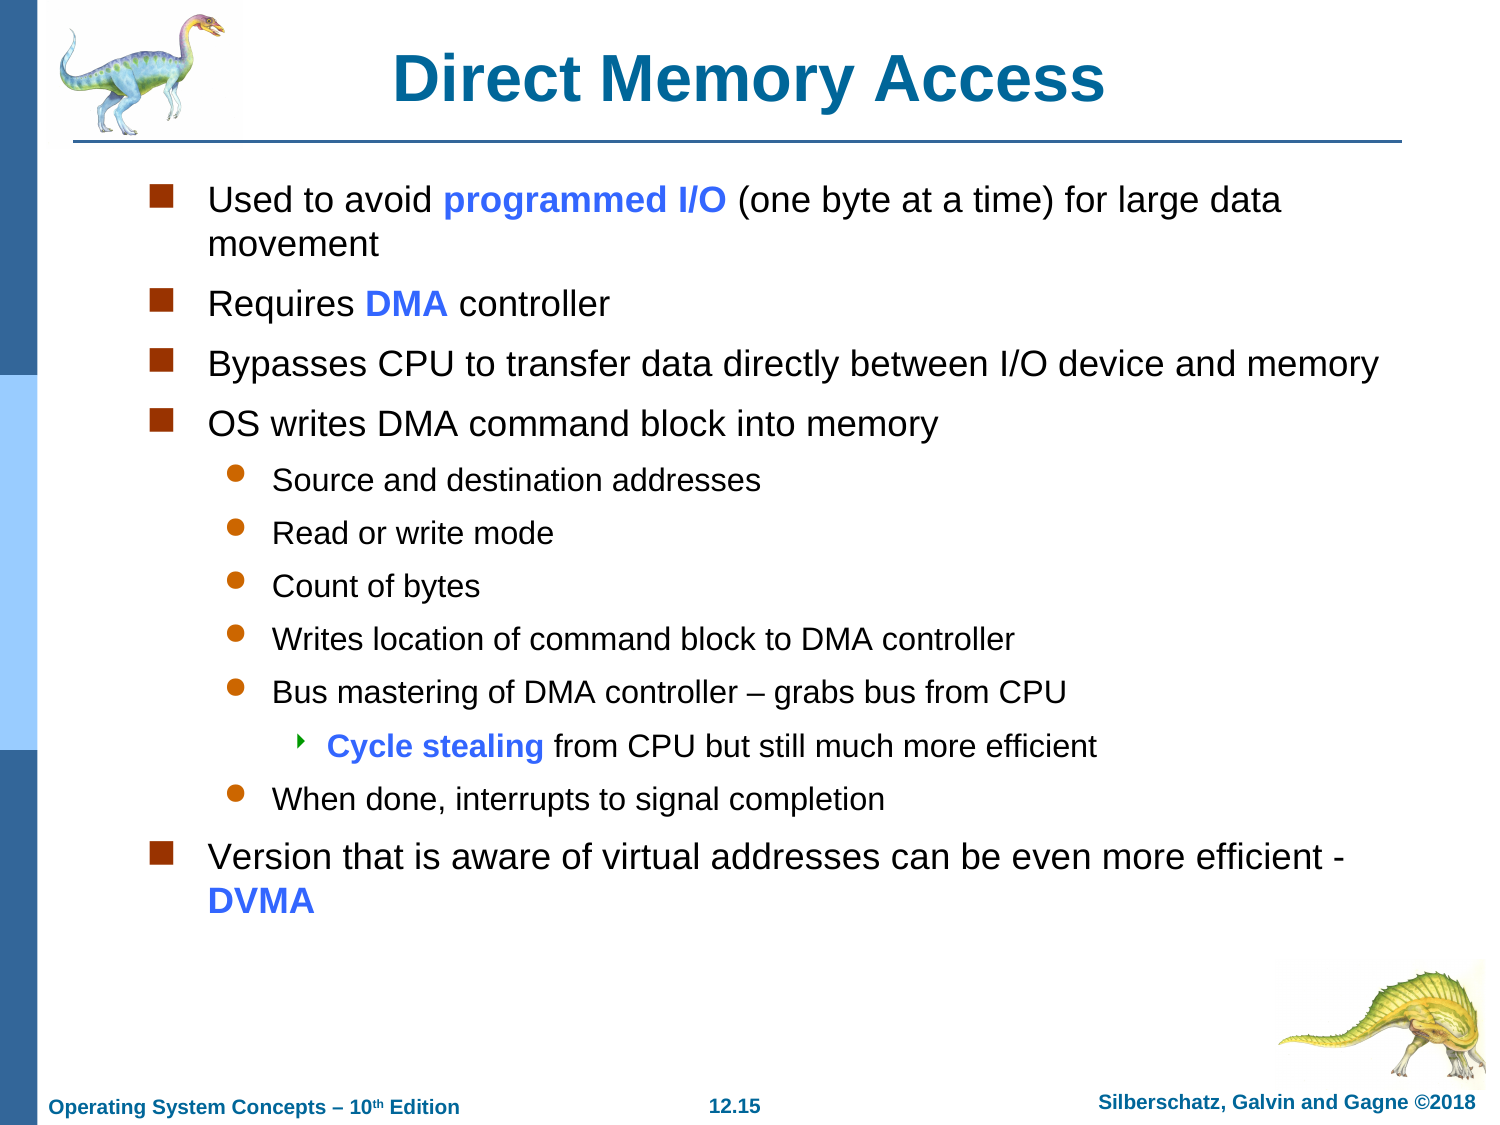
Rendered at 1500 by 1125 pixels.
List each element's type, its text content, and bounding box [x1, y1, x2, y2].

title Direct Memory Access [75, 27, 1426, 123]
picture [46, 0, 243, 149]
picture [1415, 1094, 1423, 1099]
list Used to avoid programmed I/O (one byte at a time) for large data movement Requires DMA controller Bypasses CPU to transfer data directly between I/O device and memory OS writes DMA command block into memory Source and destination addresses Read or write mode Count of bytes Writes location of command block to DMA controller Bus mastering of DMA controller – grabs bus from CPU Cycle stealing from CPU but still much more efficient When done, interrupts to signal completion Version that is aware of virtual addresses can be even more efficient - DVMA [137, 168, 1398, 969]
picture [1275, 959, 1486, 1090]
